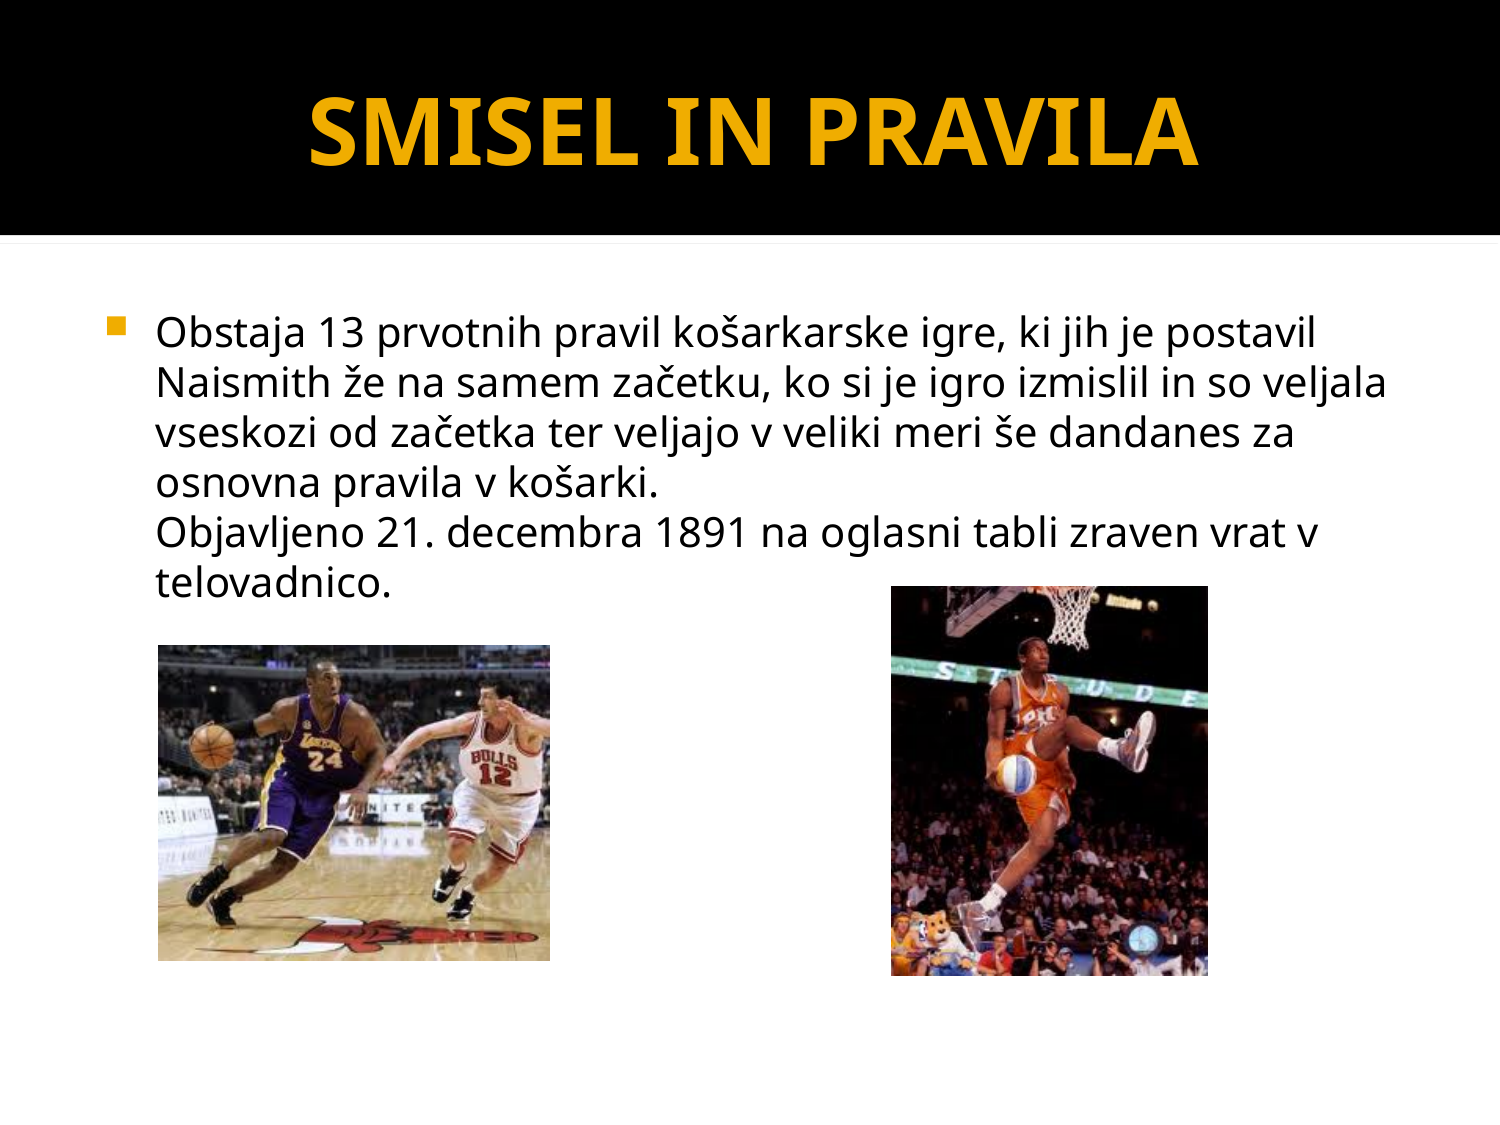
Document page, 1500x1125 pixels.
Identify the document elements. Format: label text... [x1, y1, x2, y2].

picture [891, 586, 1208, 976]
title SMISEL IN PRAVILA [75, 25, 1425, 231]
list Obstaja 13 prvotnih pravil košarkarske igre, ki jih je postavil Naismith že na samem začetku, ko si je igro izmislil in so veljala vseskozi od začetka ter veljajo v veliki meri še dandanes za osnovna pravila v košarki. Objavljeno 21. decembra 1891 na oglasni tabli zraven vrat v telovadnico. [75, 291, 1425, 1050]
picture [158, 645, 550, 961]
